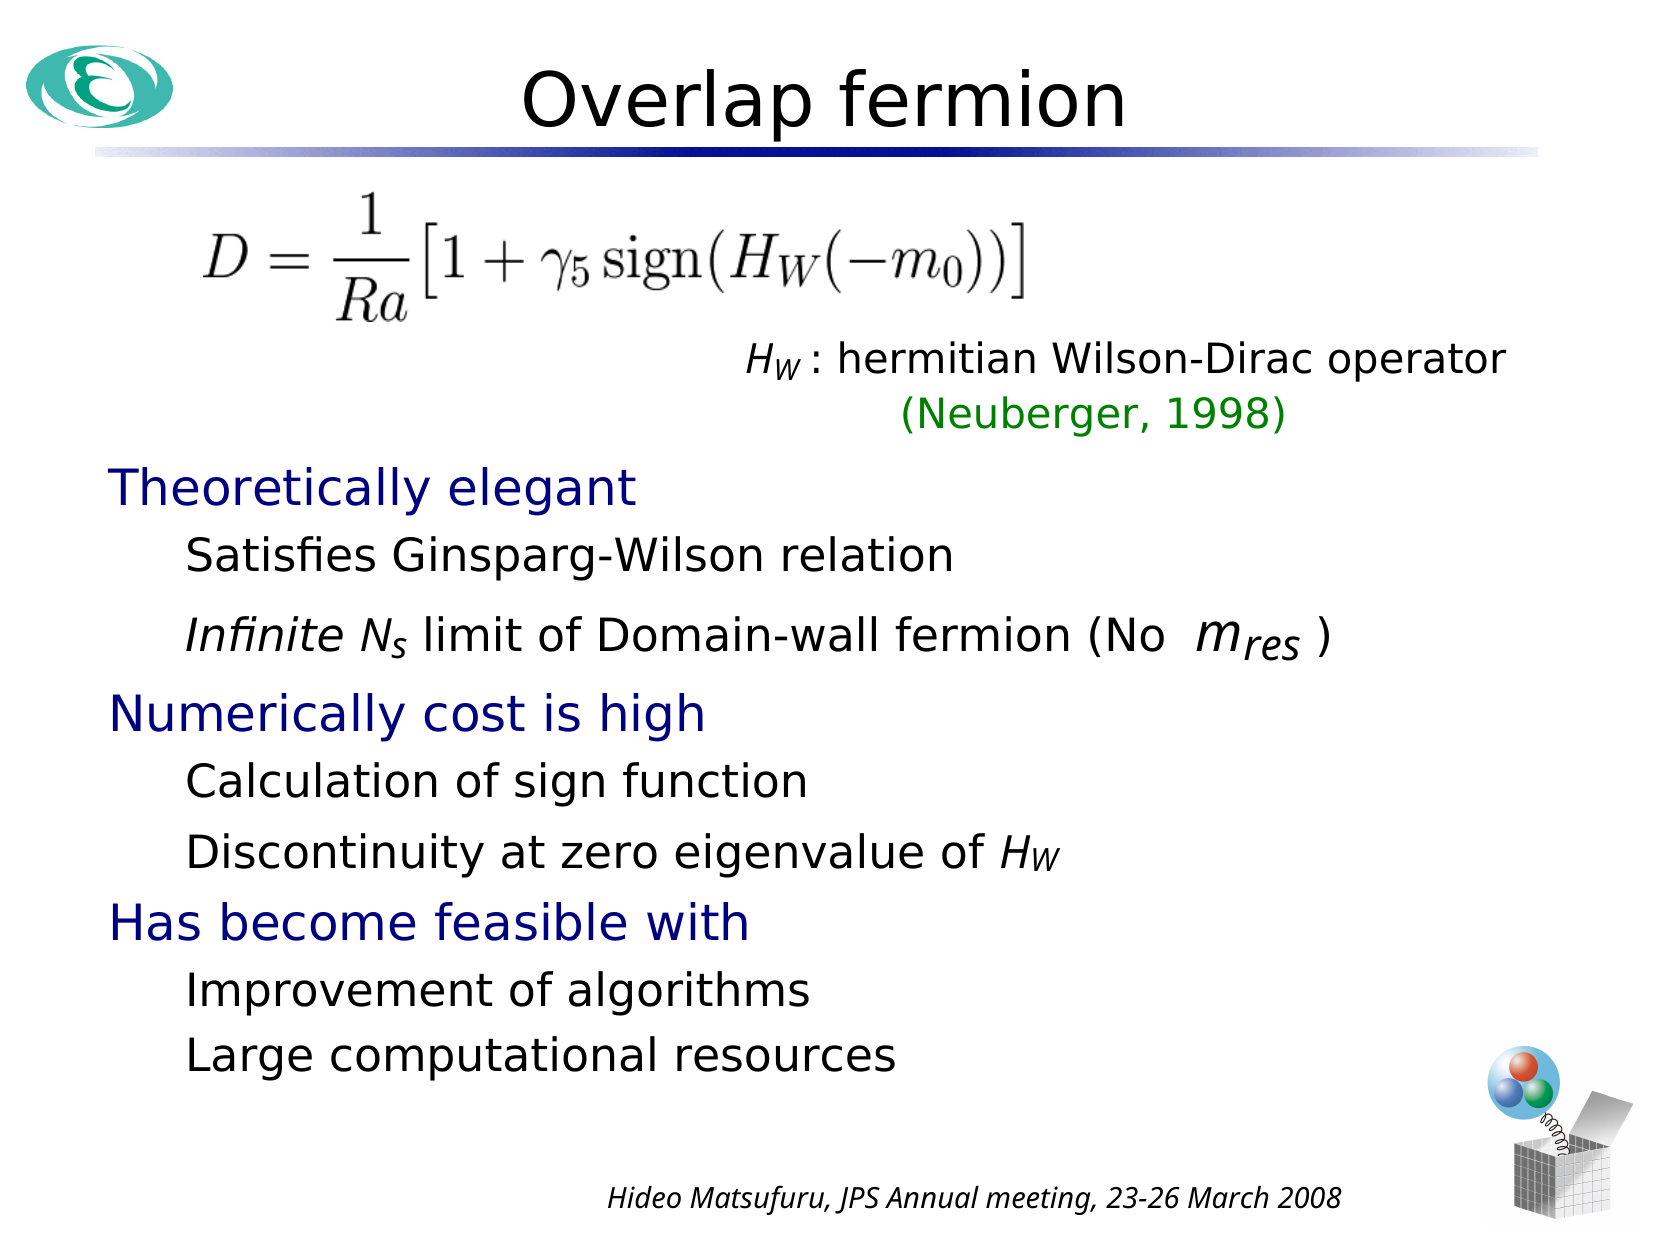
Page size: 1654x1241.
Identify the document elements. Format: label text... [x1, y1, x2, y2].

picture [203, 191, 1024, 322]
list Theoretically elegant Satisfies Ginsparg-Wilson relation Infinite Ns limit of Domain-wall fermion (No mres ) Numerically cost is high Calculation of sign function Discontinuity at zero eigenvalue of HW Has become feasible with Improvement of algorithms Large computational resources [90, 458, 1545, 1100]
text_box HW : hermitian Wilson-Dirac operator [745, 329, 1516, 387]
picture [20, 37, 179, 136]
picture [95, 147, 1538, 157]
list (Neuberger, 1998) [97, 382, 1601, 522]
picture [1482, 1039, 1639, 1226]
title Overlap fermion [201, 47, 1450, 154]
